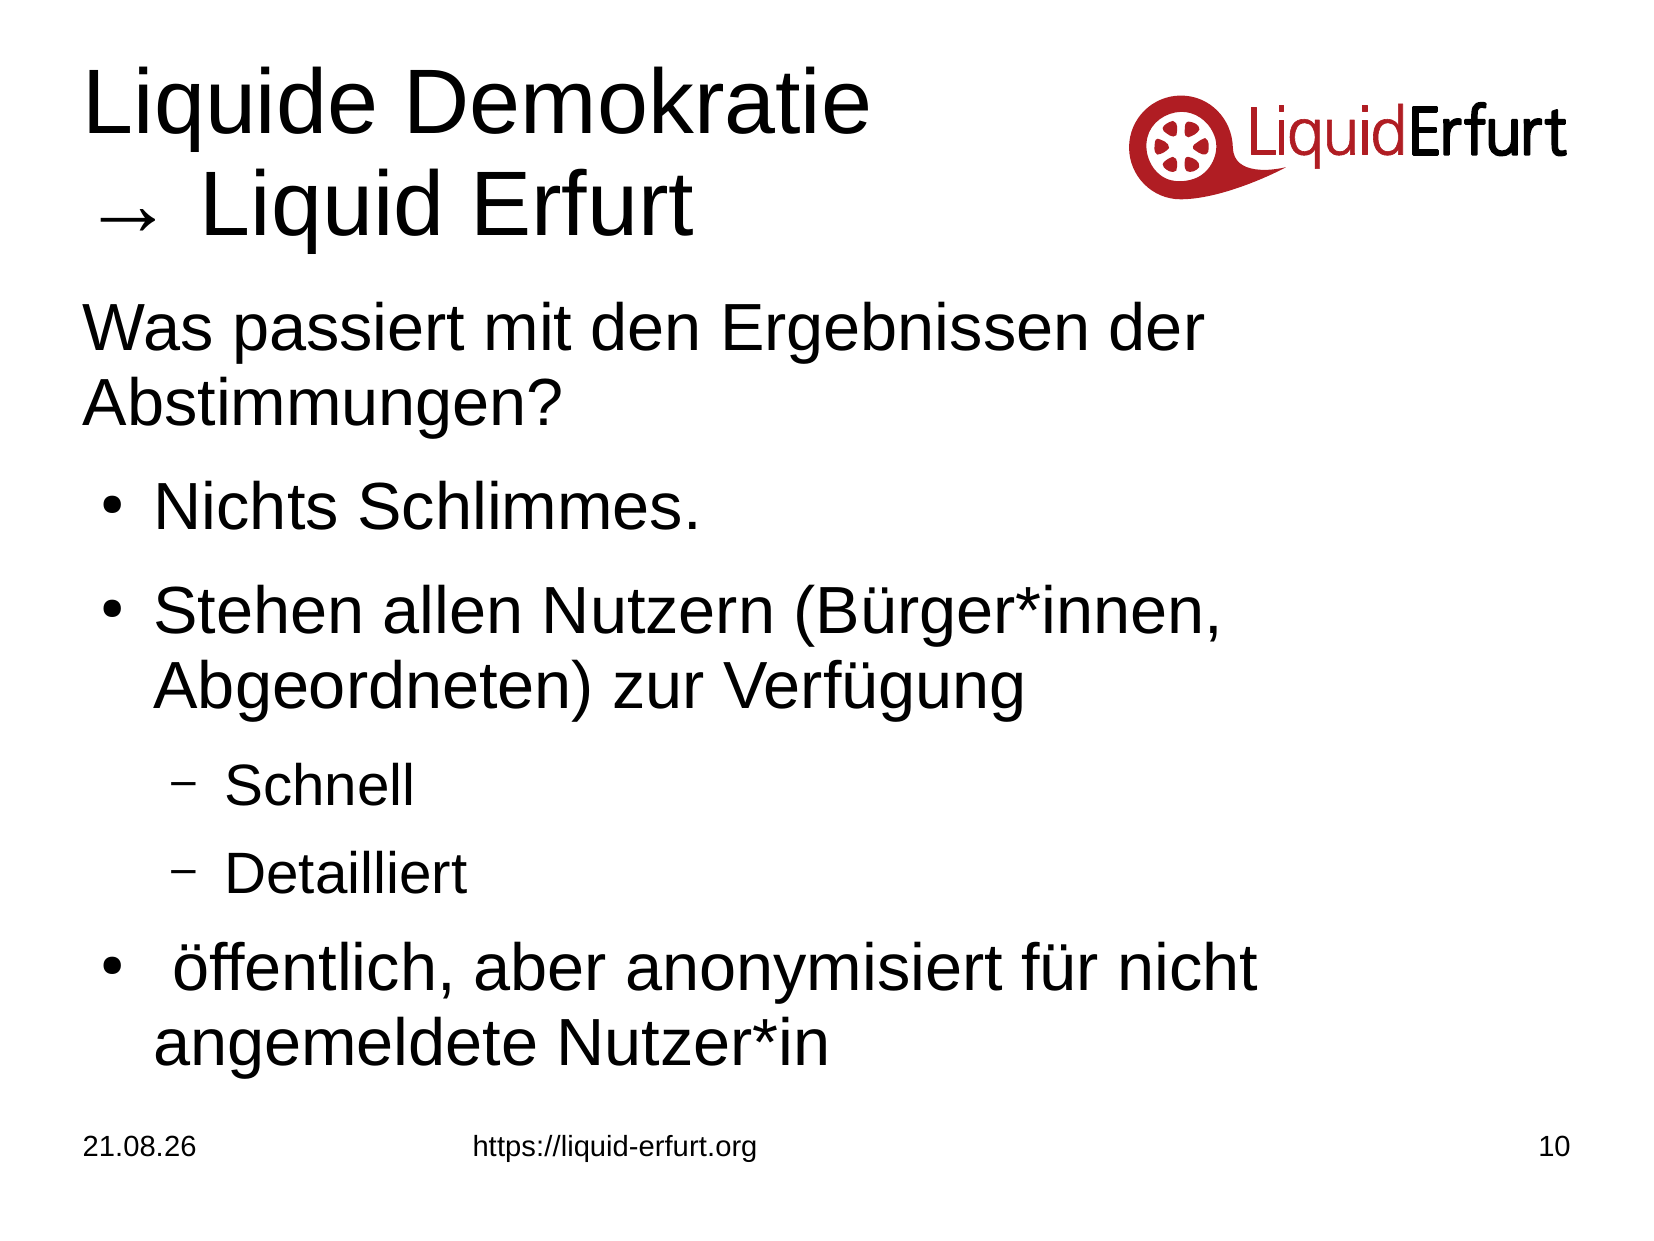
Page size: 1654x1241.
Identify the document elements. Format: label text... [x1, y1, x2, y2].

list Was passiert mit den Ergebnissen der Abstimmungen? Nichts Schlimmes. Stehen allen Nutzern (Bürger*innen, Abgeordneten) zur Verfügung Schnell Detailliert öffentlich, aber anonymisiert für nicht angemeldete Nutzer*in [82, 290, 1571, 1109]
title Liquide Demokratie → Liquid Erfurt [82, 49, 1571, 257]
